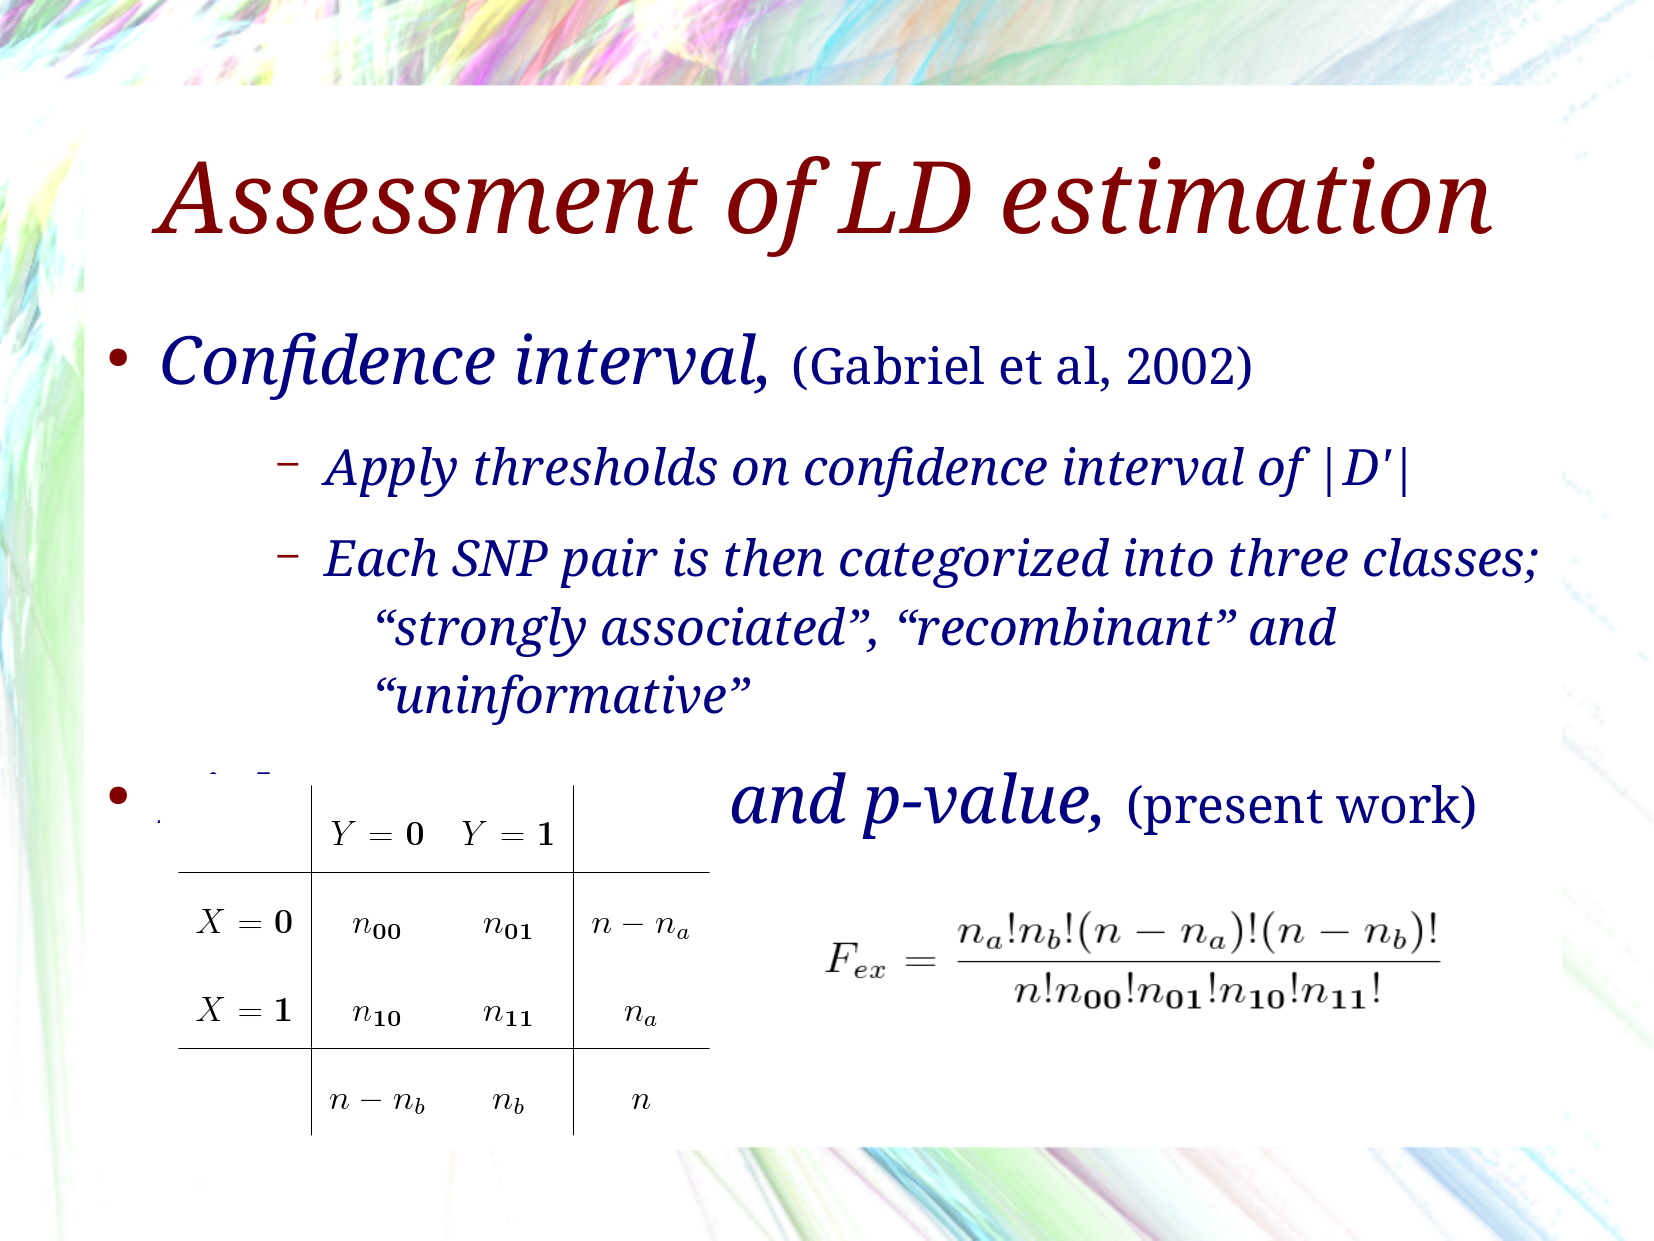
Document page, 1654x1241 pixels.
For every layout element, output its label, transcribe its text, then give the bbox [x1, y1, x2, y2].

title Assessment of LD estimation [82, 98, 1571, 291]
picture [0, 0, 1654, 1241]
list Confidence interval, (Gabriel et al, 2002) Apply thresholds on confidence interval of |D'| Each SNP pair is then categorized into three classes; “strongly associated”, “recombinant” and “uninformative” Fisher's exact test and p-value, (present work) [88, 313, 1587, 850]
